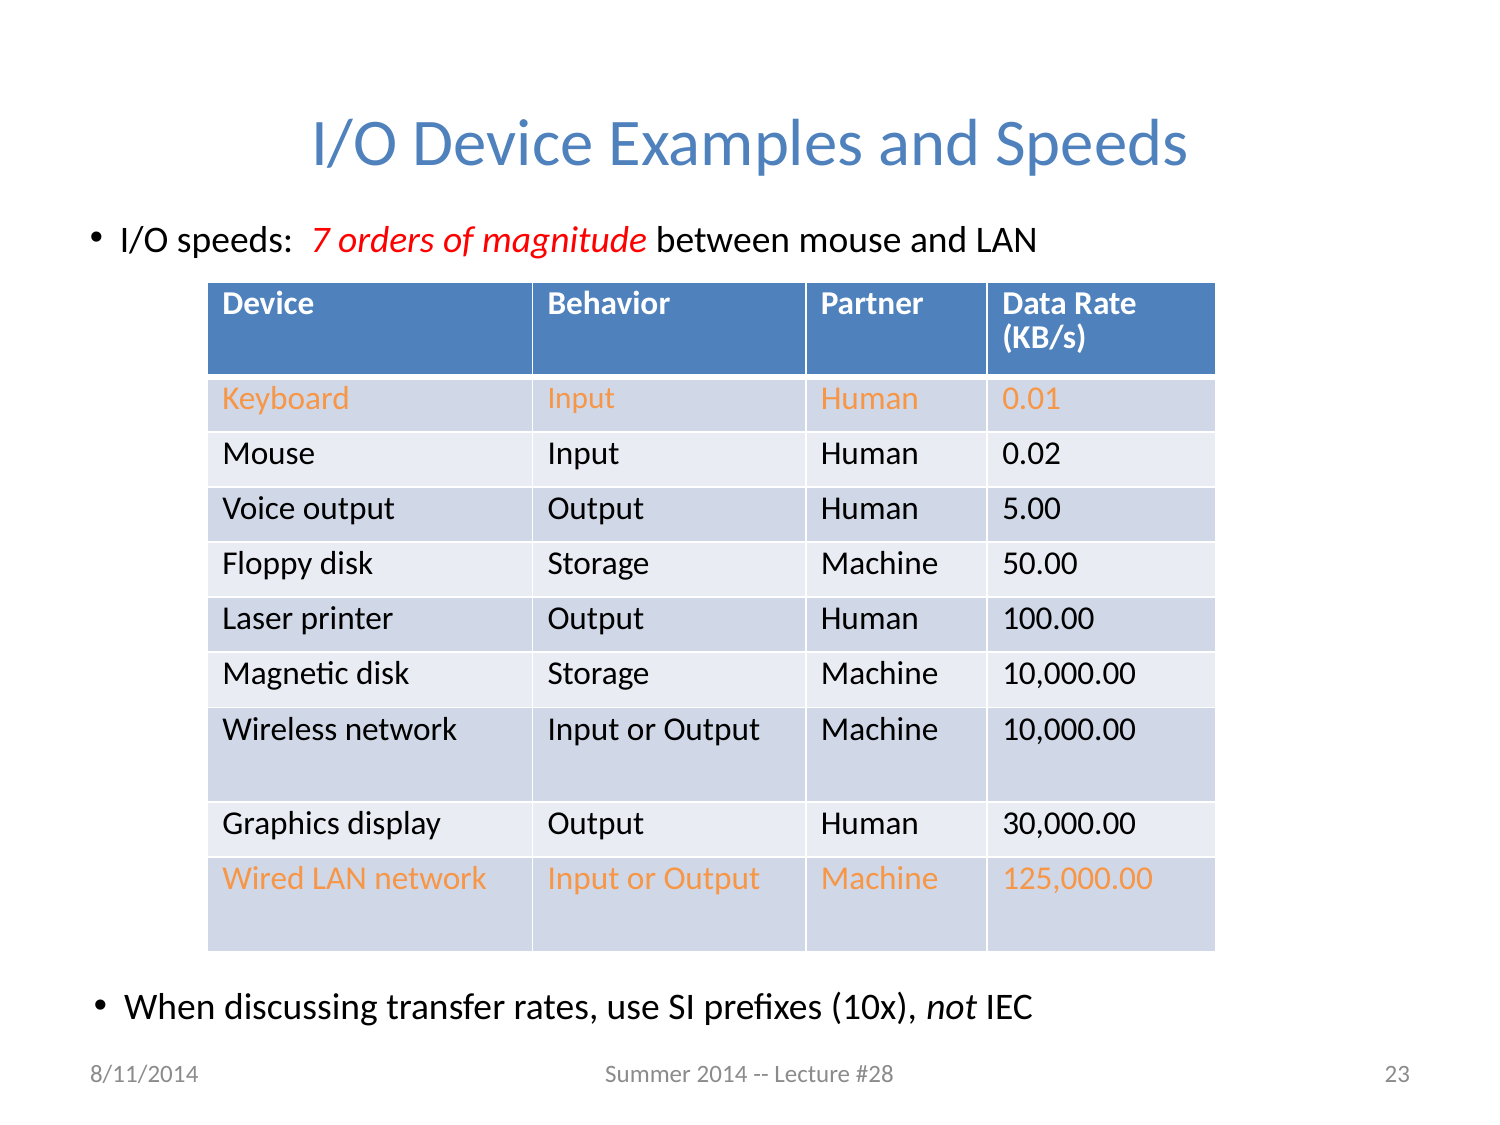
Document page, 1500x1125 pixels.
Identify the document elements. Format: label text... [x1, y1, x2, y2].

title I/O Device Examples and Speeds [75, 45, 1425, 207]
table_cell 5.00 [988, 488, 1215, 541]
table_cell Wired LAN network [208, 858, 532, 951]
table_cell Output [533, 598, 805, 651]
table_cell Mouse [208, 433, 532, 486]
table_cell 30,000.00 [988, 803, 1215, 856]
table_cell Human [807, 488, 986, 541]
table_cell Human [807, 598, 986, 651]
table_header Partner [807, 283, 986, 374]
table_cell Graphics display [208, 803, 532, 856]
table_cell 0.01 [988, 380, 1215, 431]
footer Summer 2014 -- Lecture #28 [512, 1042, 988, 1103]
table_cell Input or Output [533, 858, 805, 951]
table_cell 50.00 [988, 543, 1215, 596]
table_cell Voice output [208, 488, 532, 541]
table_cell Input or Output [533, 708, 805, 801]
table_cell 10,000.00 [988, 708, 1215, 801]
table_cell 100.00 [988, 598, 1215, 651]
table_cell Floppy disk [208, 543, 532, 596]
table_cell 0.02 [988, 433, 1215, 486]
table_cell Human [807, 433, 986, 486]
table_cell Output [533, 488, 805, 541]
table_cell Machine [807, 708, 986, 801]
table_cell Output [533, 803, 805, 856]
table_cell Input [533, 380, 805, 431]
table_header Device [208, 283, 532, 374]
table_cell Human [807, 380, 986, 431]
table_cell Storage [533, 543, 805, 596]
table_cell 10,000.00 [988, 653, 1215, 707]
text_box I/O speeds: 7 orders of magnitude between mouse and LAN [74, 207, 1425, 268]
table_cell Input [533, 433, 805, 486]
table_cell Machine [807, 543, 986, 596]
table_cell Human [807, 803, 986, 856]
table_cell Keyboard [208, 380, 532, 431]
table_cell Machine [807, 858, 986, 951]
table_header Behavior [533, 283, 805, 374]
table_cell Laser printer [208, 598, 532, 651]
table_cell Magnetic disk [208, 653, 532, 707]
text_box When discussing transfer rates, use SI prefixes (10x), not IEC [79, 974, 1430, 1035]
table_cell Machine [807, 653, 986, 707]
table_header Data Rate (KB/s) [988, 283, 1215, 374]
slide_number <number> [1074, 1042, 1425, 1103]
slide_number 8/11/2014 [75, 1042, 425, 1103]
table_cell 125,000.00 [988, 858, 1215, 951]
table_cell Wireless network [208, 708, 532, 801]
table_cell Storage [533, 653, 805, 707]
